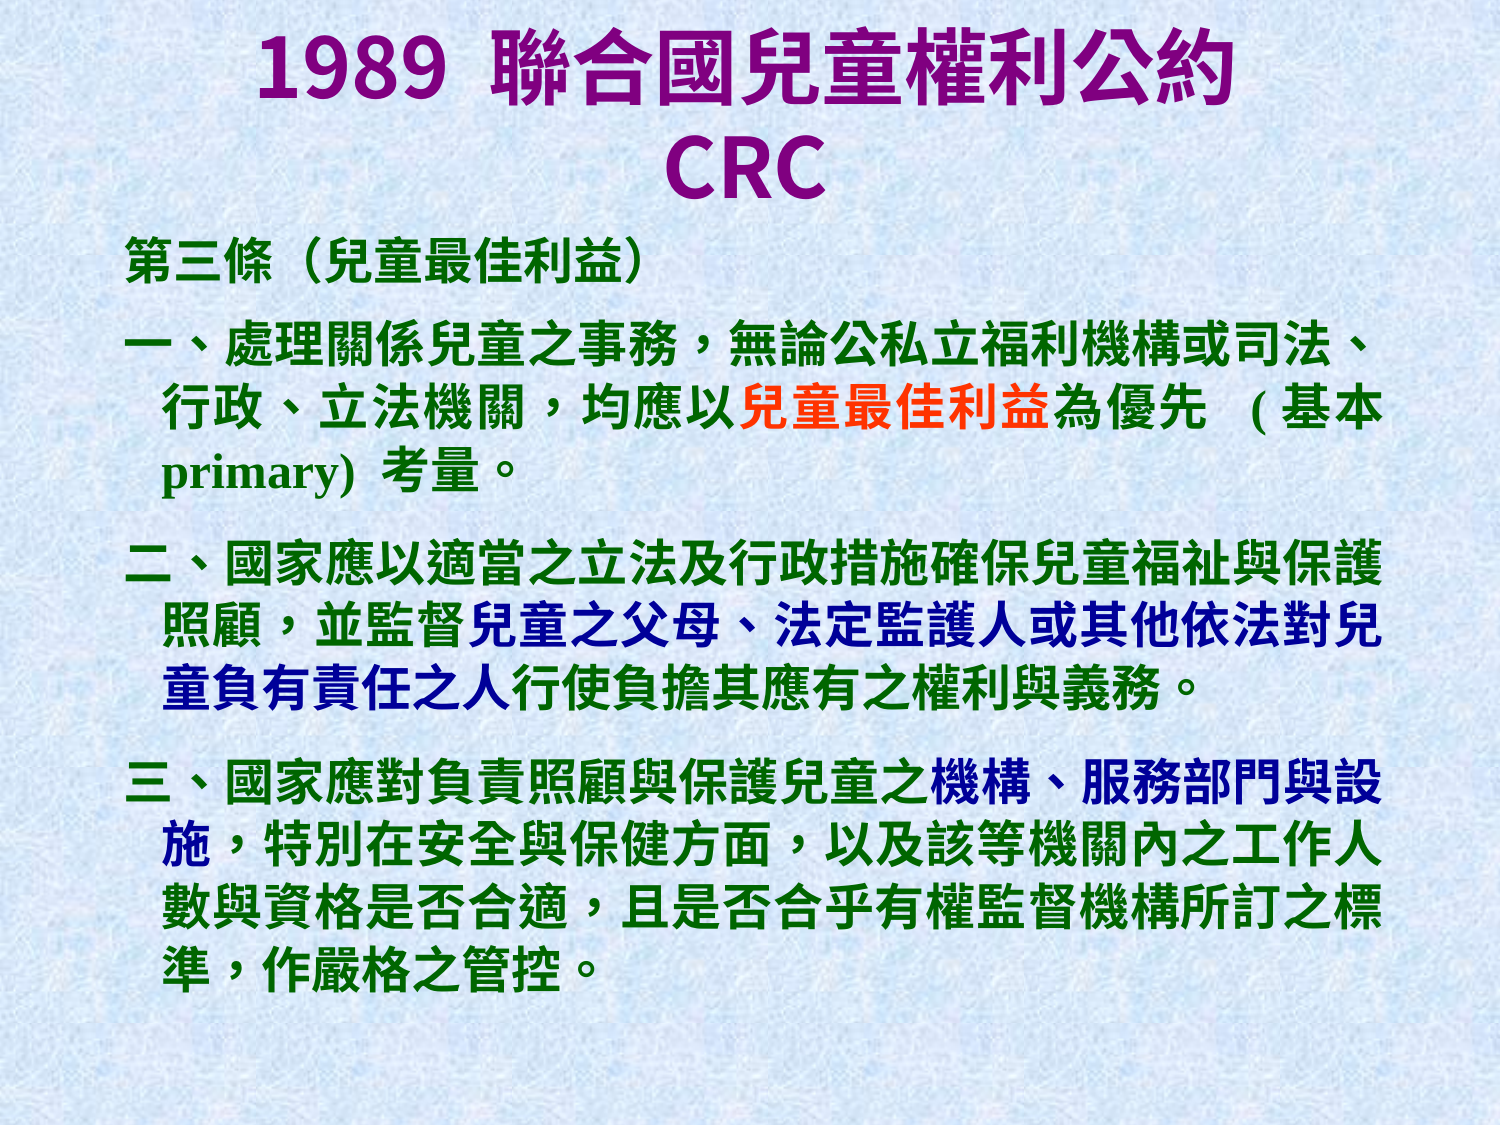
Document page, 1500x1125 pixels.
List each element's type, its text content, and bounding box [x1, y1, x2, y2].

title 1989 聯合國兒童權利公約 CRC [184, 27, 1308, 202]
list 第三條（兒童最佳利益） 一、處理關係兒童之事務，無論公私立福利機構或司法、行政、立法機關，均應以兒童最佳利益為優先 (基本 primary) 考量。 二、國家應以適當之立法及行政措施確保兒童福祉與保護照顧，並監督兒童之父母、法定監護人或其他依法對兒童負有責任之人行使負擔其應有之權利與義務。 三、國家應對負責照顧與保護兒童之機構、服務部門與設施，特別在安全與保健方面，以及該等機關內之工作人數與資格是否合適，且是否合乎有權監督機構所訂之標準，作嚴格之管控。 [108, 218, 1400, 1088]
picture [0, 0, 1500, 1125]
